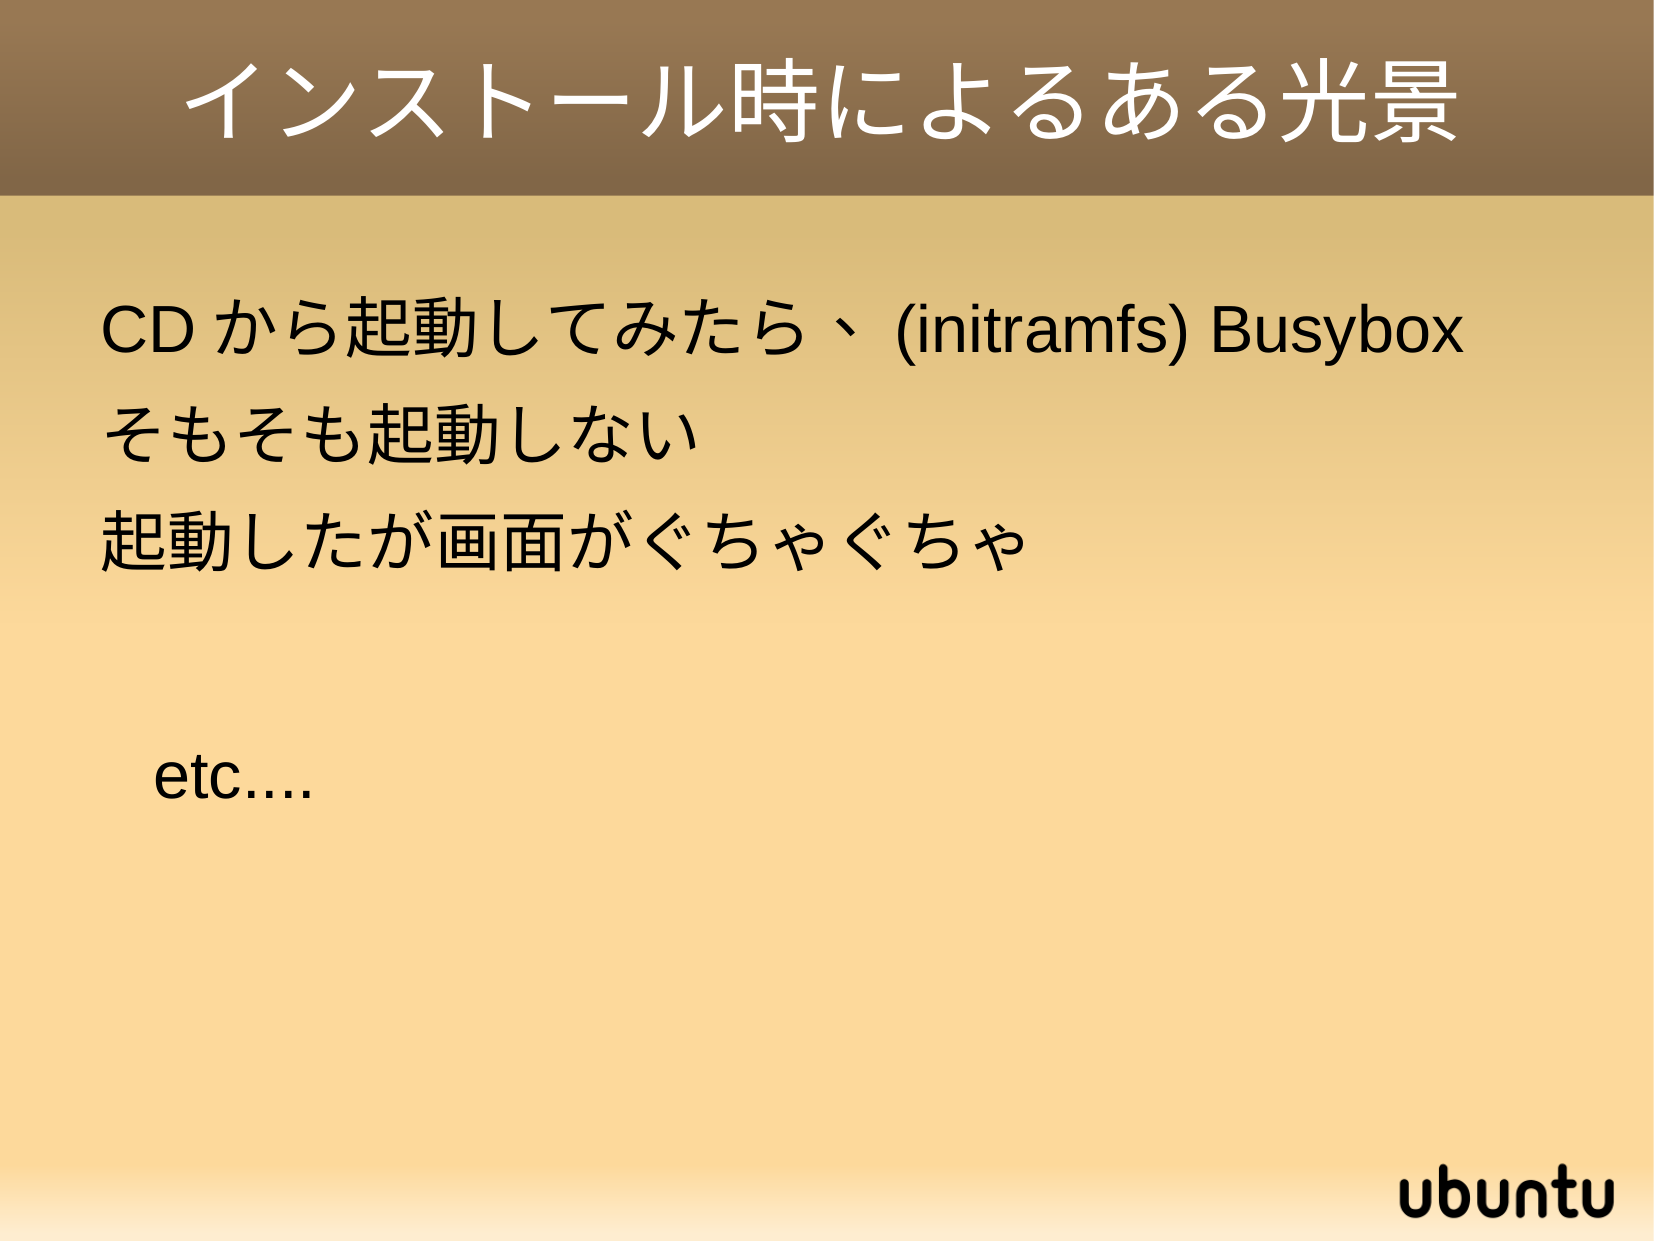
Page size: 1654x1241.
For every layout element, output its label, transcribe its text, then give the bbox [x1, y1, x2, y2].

list CDから起動してみたら、(initramfs) Busybox そもそも起動しない 起動したが画面がぐちゃぐちゃ etc.... [82, 290, 1571, 1094]
title インストール時によるある光景 [76, 7, 1565, 200]
picture [0, 0, 1654, 1241]
